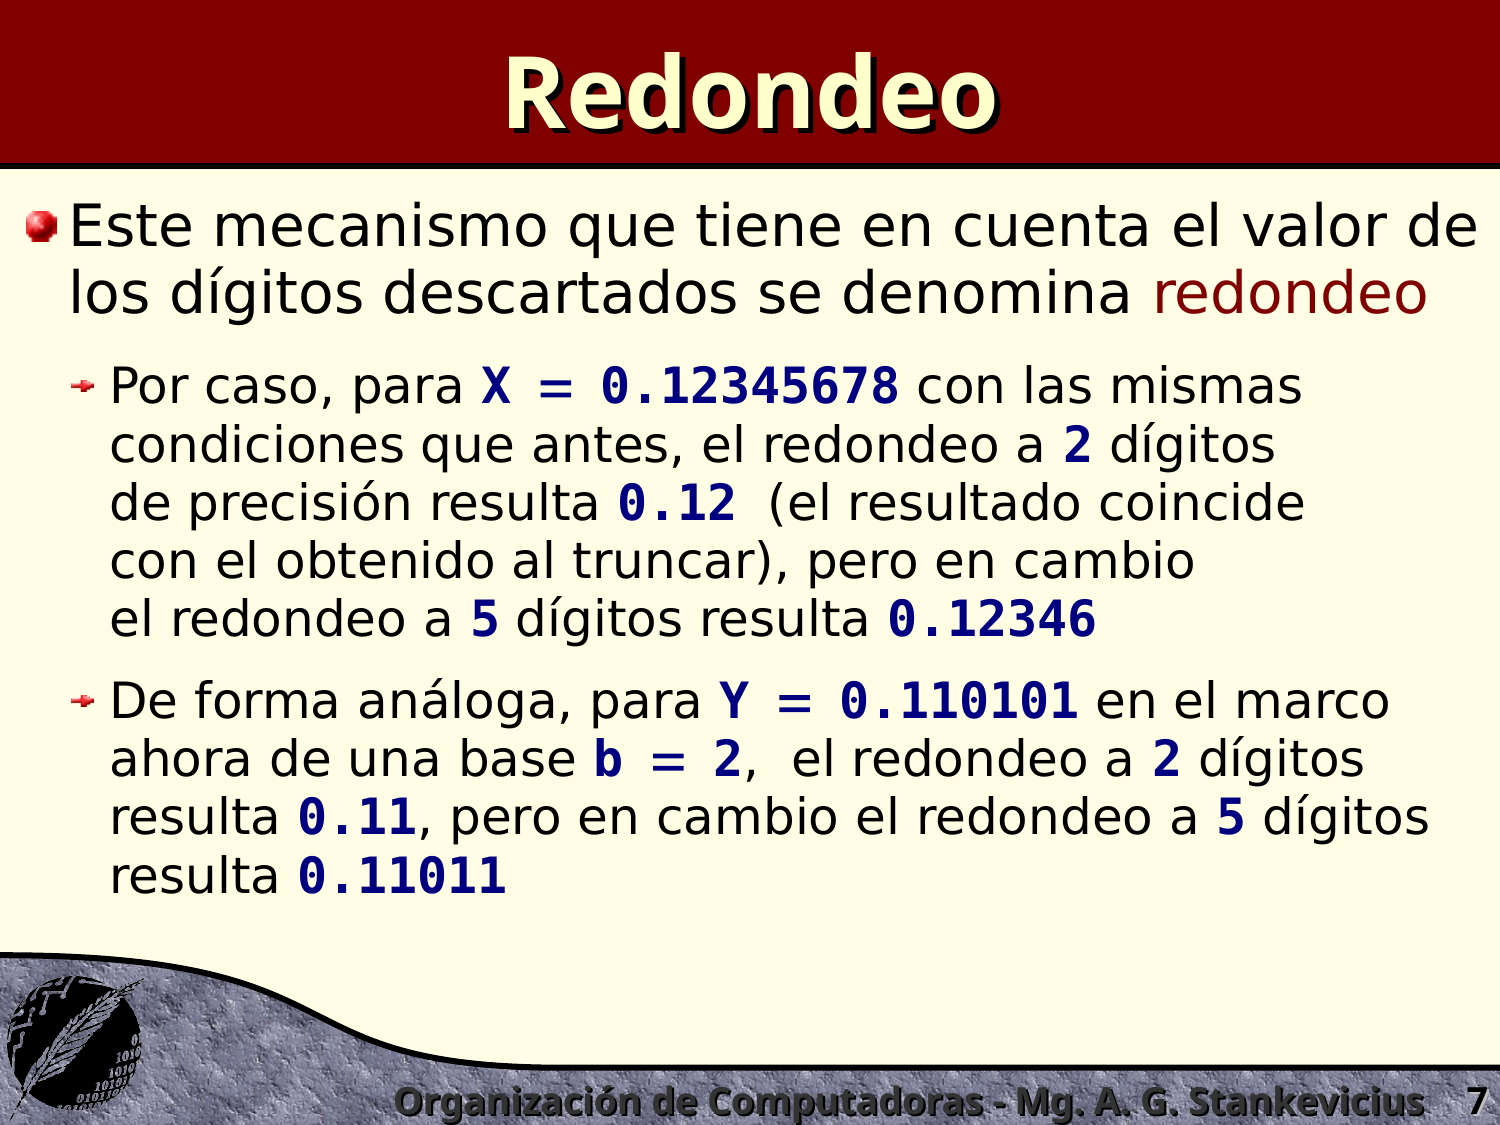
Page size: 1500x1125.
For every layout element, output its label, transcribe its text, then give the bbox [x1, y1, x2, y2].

picture [0, 959, 1500, 1125]
title Redondeo [15, 5, 1485, 160]
list Este mecanismo que tiene en cuenta el valor de los dígitos descartados se denomina redondeo Por caso, para X = 0.12345678 con las mismas condiciones que antes, el redondeo a 2 dígitos de precisión resulta 0.12 (el resultado coincide con el obtenido al truncar), pero en cambio el redondeo a 5 dígitos resulta 0.12346 De forma análoga, para Y = 0.110101 en el marco ahora de una base b = 2, el redondeo a 2 dígitos resulta 0.11, pero en cambio el redondeo a 5 dígitos resulta 0.11011 [11, 192, 1486, 935]
picture [1058, 1100, 1065, 1110]
picture [802, 1100, 806, 1110]
picture [448, 1100, 455, 1110]
